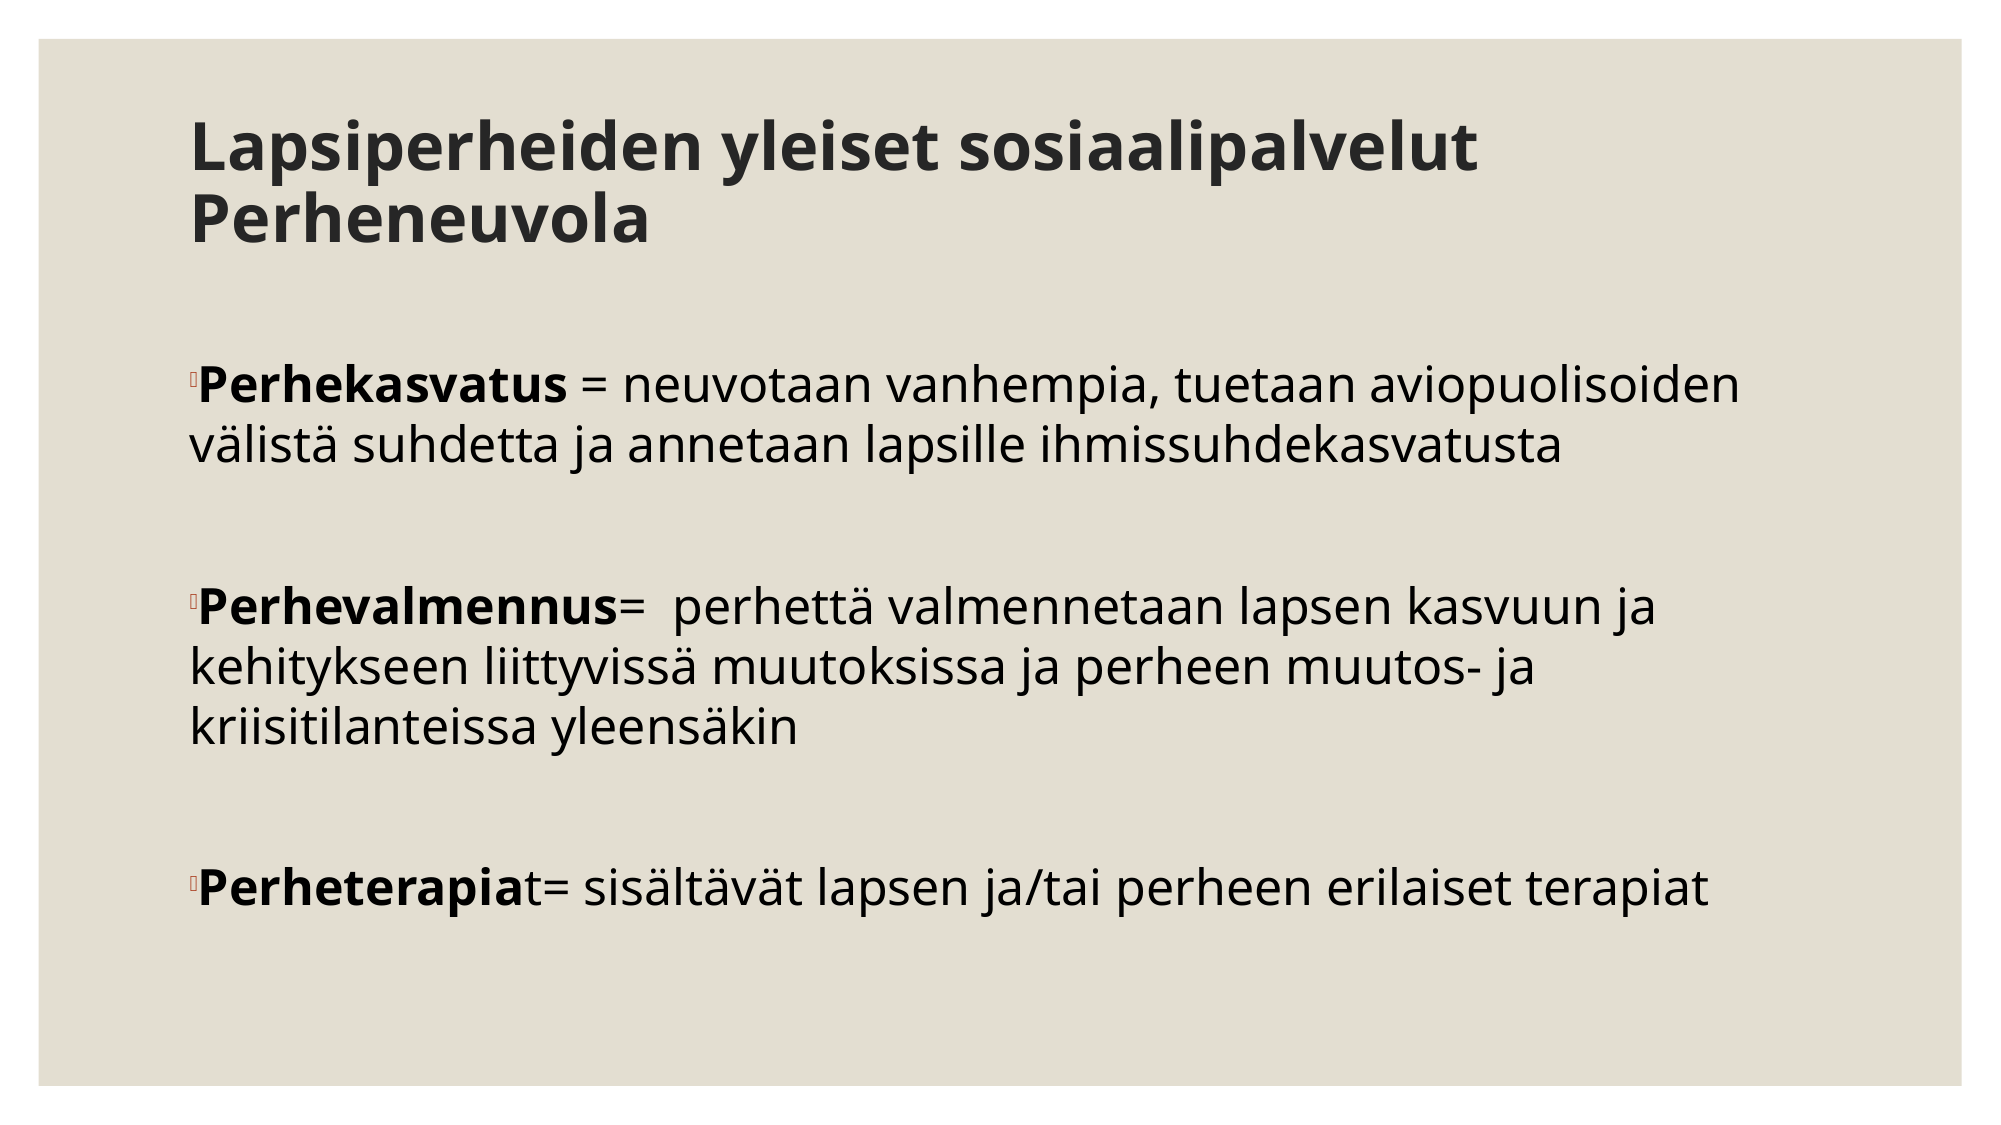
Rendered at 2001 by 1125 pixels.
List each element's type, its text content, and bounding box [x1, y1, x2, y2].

list Perhekasvatus = neuvotaan vanhempia, tuetaan aviopuolisoiden välistä suhdetta ja annetaan lapsille ihmissuhdekasvatusta Perhevalmennus= perhettä valmennetaan lapsen kasvuun ja kehitykseen liittyvissä muutoksissa ja perheen muutos- ja kriisitilanteissa yleensäkin Perheterapiat= sisältävät lapsen ja/tai perheen erilaiset terapiat [174, 345, 1825, 990]
title Lapsiperheiden yleiset sosiaalipalvelut Perheneuvola [174, 105, 1825, 331]
